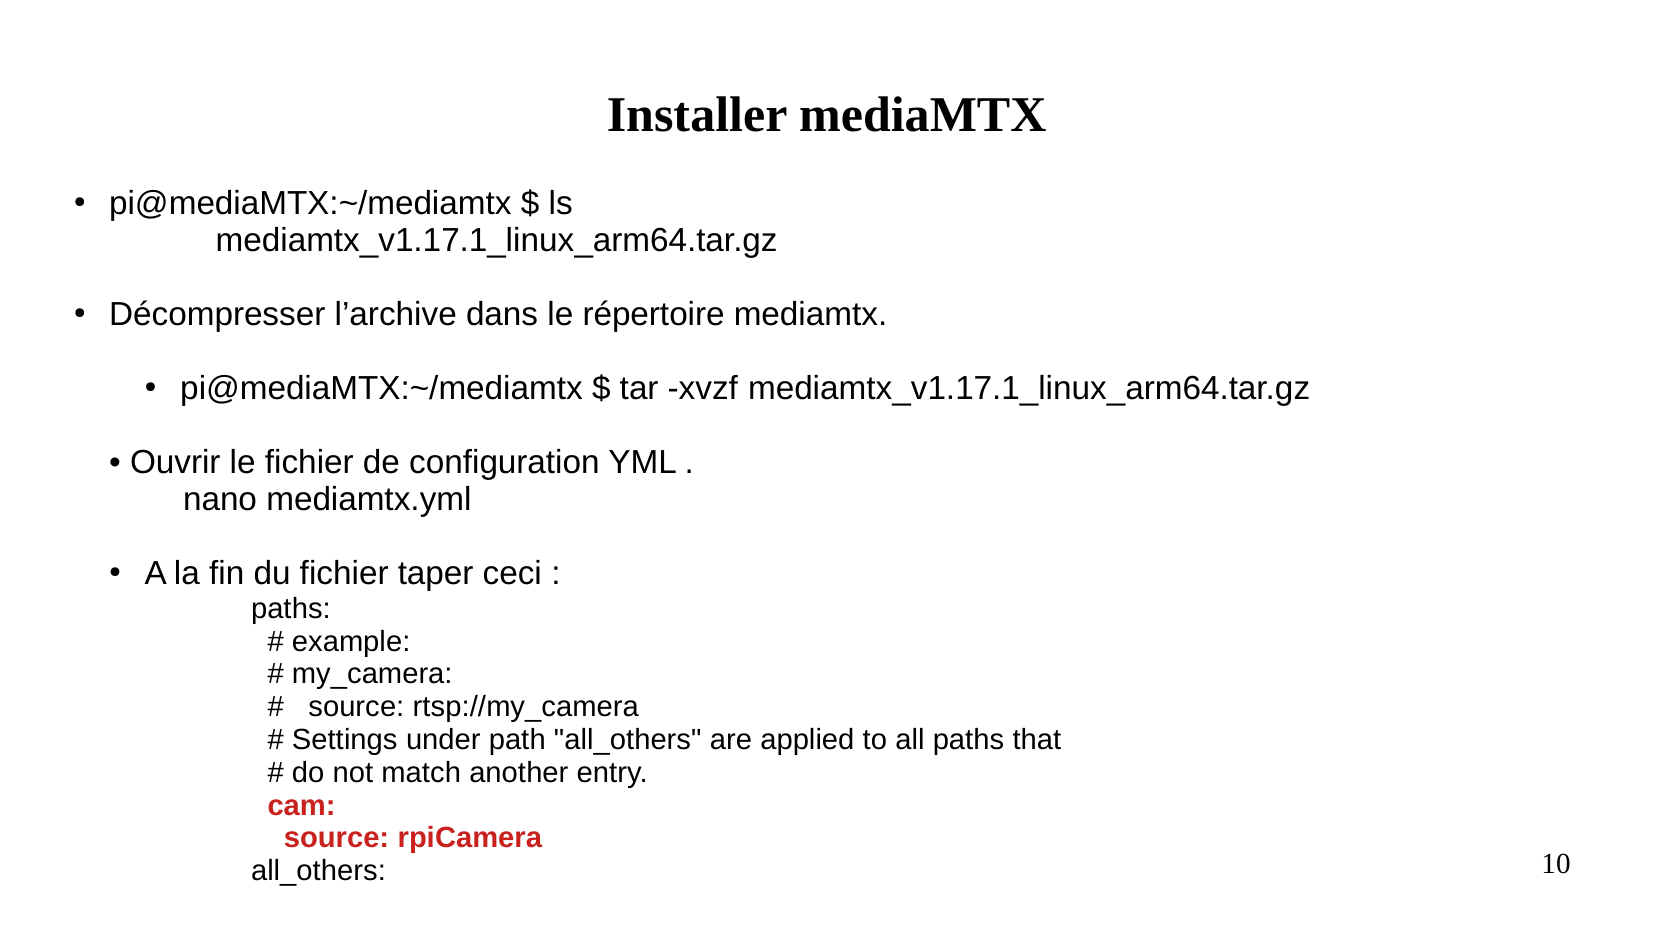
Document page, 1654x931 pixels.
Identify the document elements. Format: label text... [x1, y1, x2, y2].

title Installer mediaMTX [82, 37, 1571, 177]
text_box pi@mediaMTX:~/mediamtx $ ls mediamtx_v1.17.1_linux_arm64.tar.gz Décompresser l’archive dans le répertoire mediamtx. pi@mediaMTX:~/mediamtx $ tar -xvzf mediamtx_v1.17.1_linux_arm64.tar.gz • Ouvrir le fichier de configuration YML . nano mediamtx.yml A la fin du fichier taper ceci : paths: # example: # my_camera: # source: rtsp://my_camera # Settings under path "all_others" are applied to all paths that # do not match another entry. cam: source: rpiCamera all_others: [59, 177, 1595, 907]
